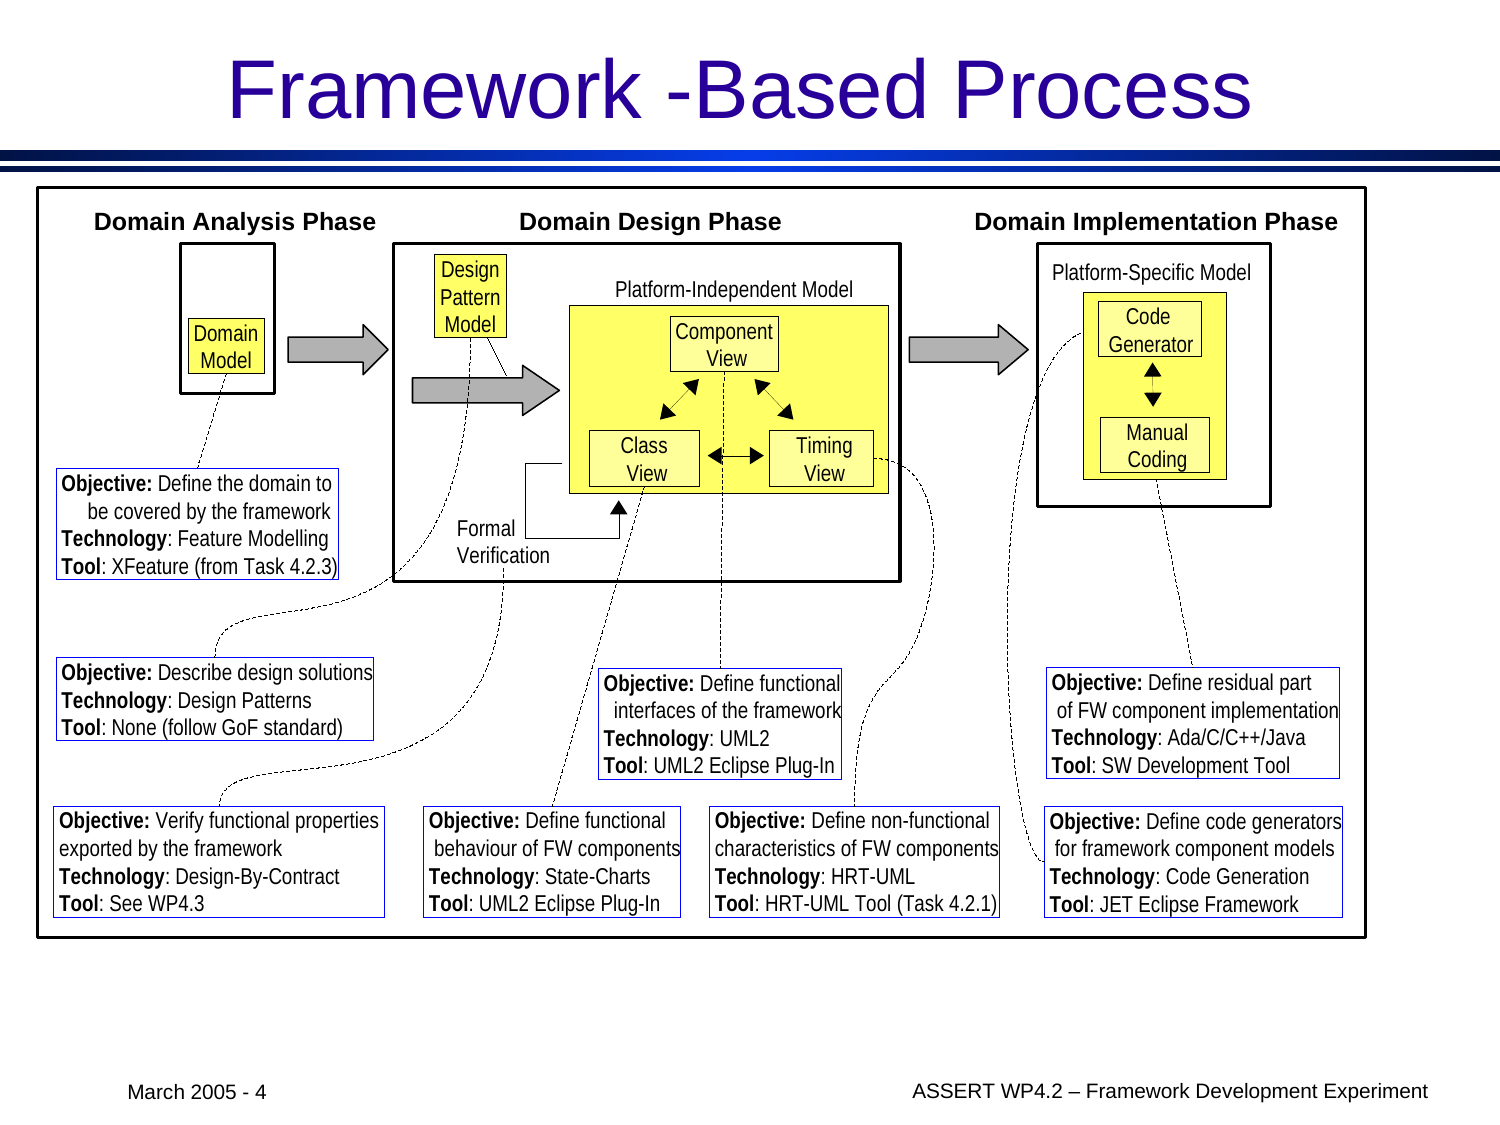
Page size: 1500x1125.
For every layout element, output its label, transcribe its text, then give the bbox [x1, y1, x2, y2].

text_box Domain Implementation Phase [974, 206, 1340, 236]
text_box Design Pattern Model [434, 254, 507, 338]
text_box Manual Coding [1100, 417, 1210, 473]
text_box Objective: Define residual part of FW component implementation Technology: Ada/C/C++/Java Tool: SW Development Tool [1046, 667, 1340, 779]
text_box Platform-Independent Model [615, 275, 854, 302]
text_box [569, 305, 889, 494]
text_box Code Generator [1098, 301, 1202, 357]
text_box [288, 324, 389, 375]
text_box Objective: Verify functional properties exported by the framework Technology: Design-By-Contract Tool: See WP4.3 [53, 806, 385, 918]
text_box Objective: Define functional behaviour of FW components Technology: State-Charts Tool: UML2 Eclipse Plug-In [423, 806, 681, 918]
text_box Platform-Specific Model [1052, 257, 1269, 285]
text_box [412, 365, 560, 416]
text_box Timing View [769, 430, 874, 486]
text_box Objective: Define code generators for framework component models Technology: Code Generation Tool: JET Eclipse Framework [1044, 806, 1343, 918]
text_box Formal Verification [456, 513, 551, 569]
text_box Objective: Define non-functional characteristics of FW components Technology: HRT-UML Tool: HRT-UML Tool (Task 4.2.1) [709, 806, 1000, 918]
title Framework -Based Process [36, 24, 1445, 151]
text_box Class View [589, 430, 700, 486]
text_box [1083, 292, 1227, 480]
text_box Objective: Define the domain to be covered by the framework Technology: Feature Modelling Tool: XFeature (from Task 4.2.3) [56, 468, 339, 580]
text_box [909, 324, 1029, 375]
text_box Component View [670, 316, 779, 372]
text_box Domain Analysis Phase [94, 206, 376, 236]
text_box Domain Design Phase [519, 206, 783, 236]
text_box Objective: Describe design solutions Technology: Design Patterns Tool: None (follow GoF standard) [56, 657, 374, 741]
text_box Domain Model [188, 318, 265, 374]
text_box Objective: Define functional interfaces of the framework Technology: UML2 Tool: UML2 Eclipse Plug-In [598, 668, 842, 780]
